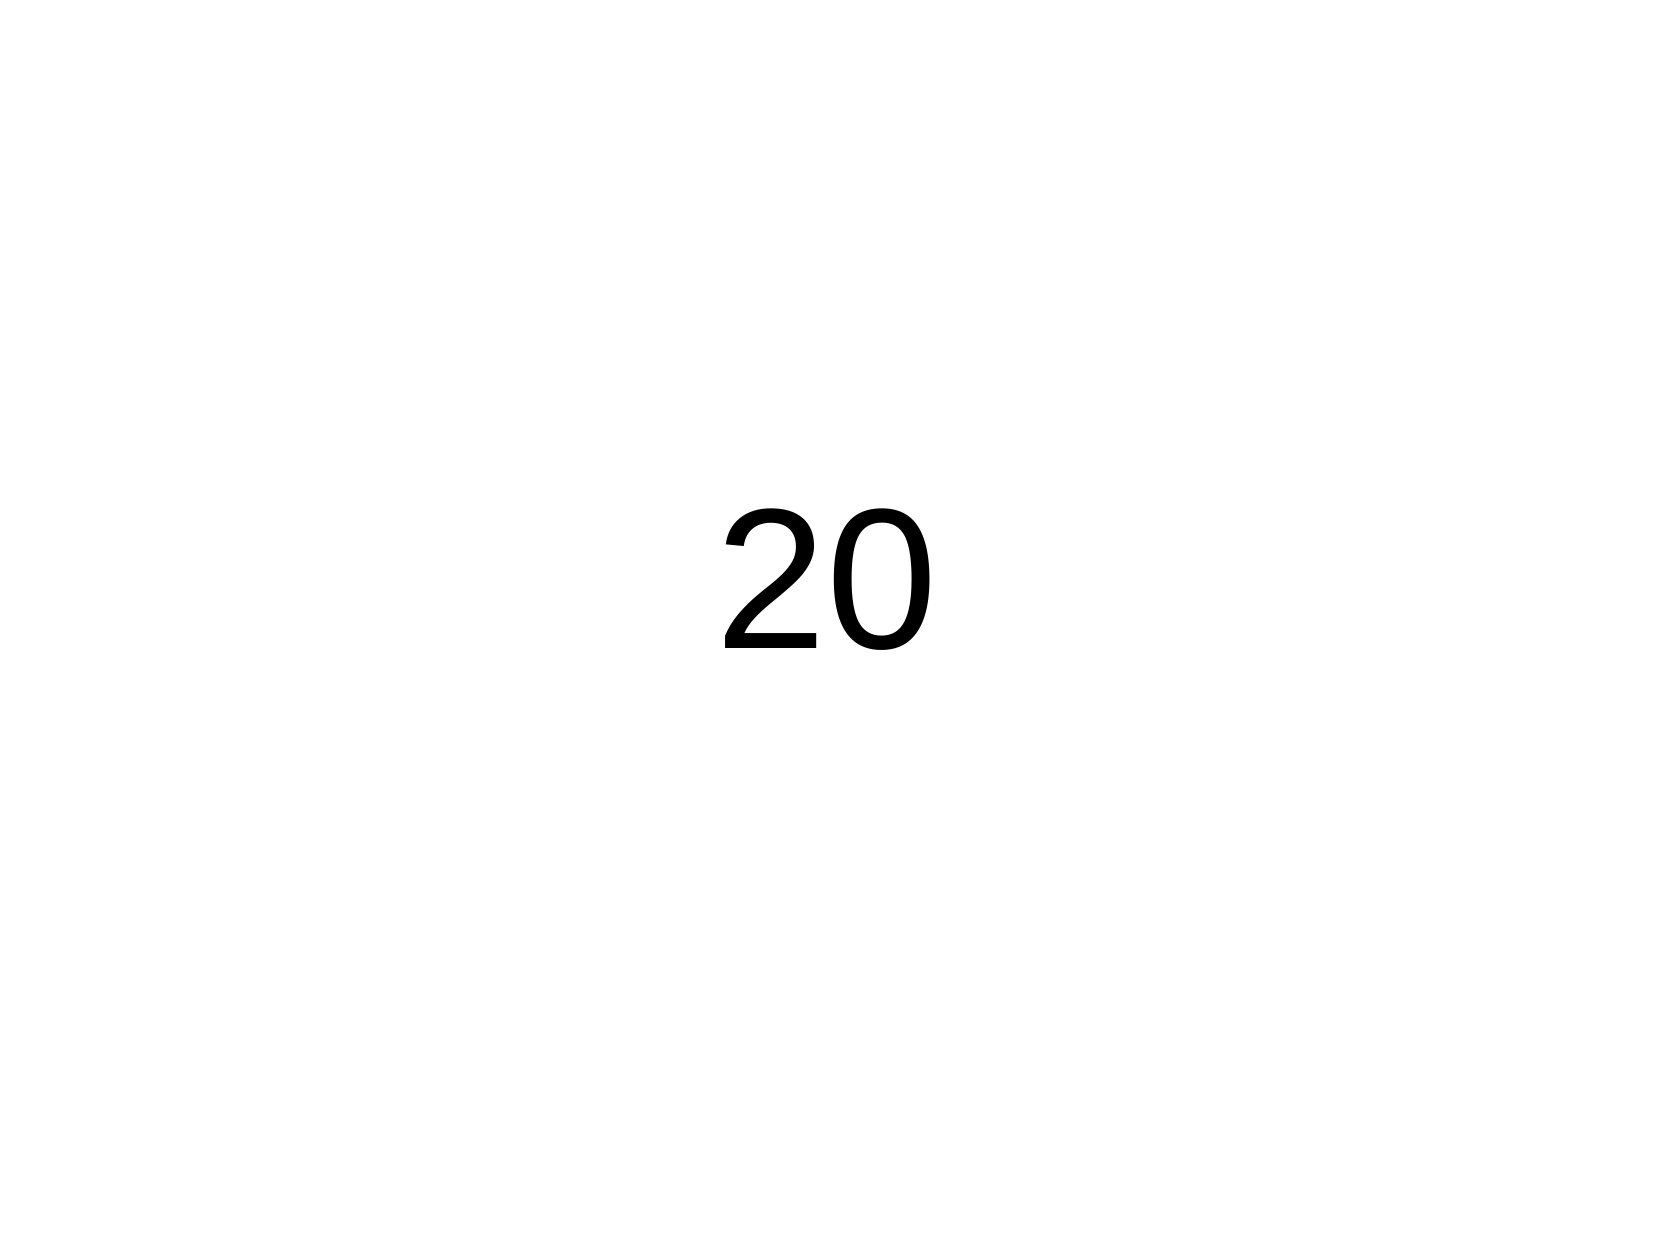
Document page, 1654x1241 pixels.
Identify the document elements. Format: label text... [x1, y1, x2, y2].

subtitle 20 [82, 49, 1571, 1109]
